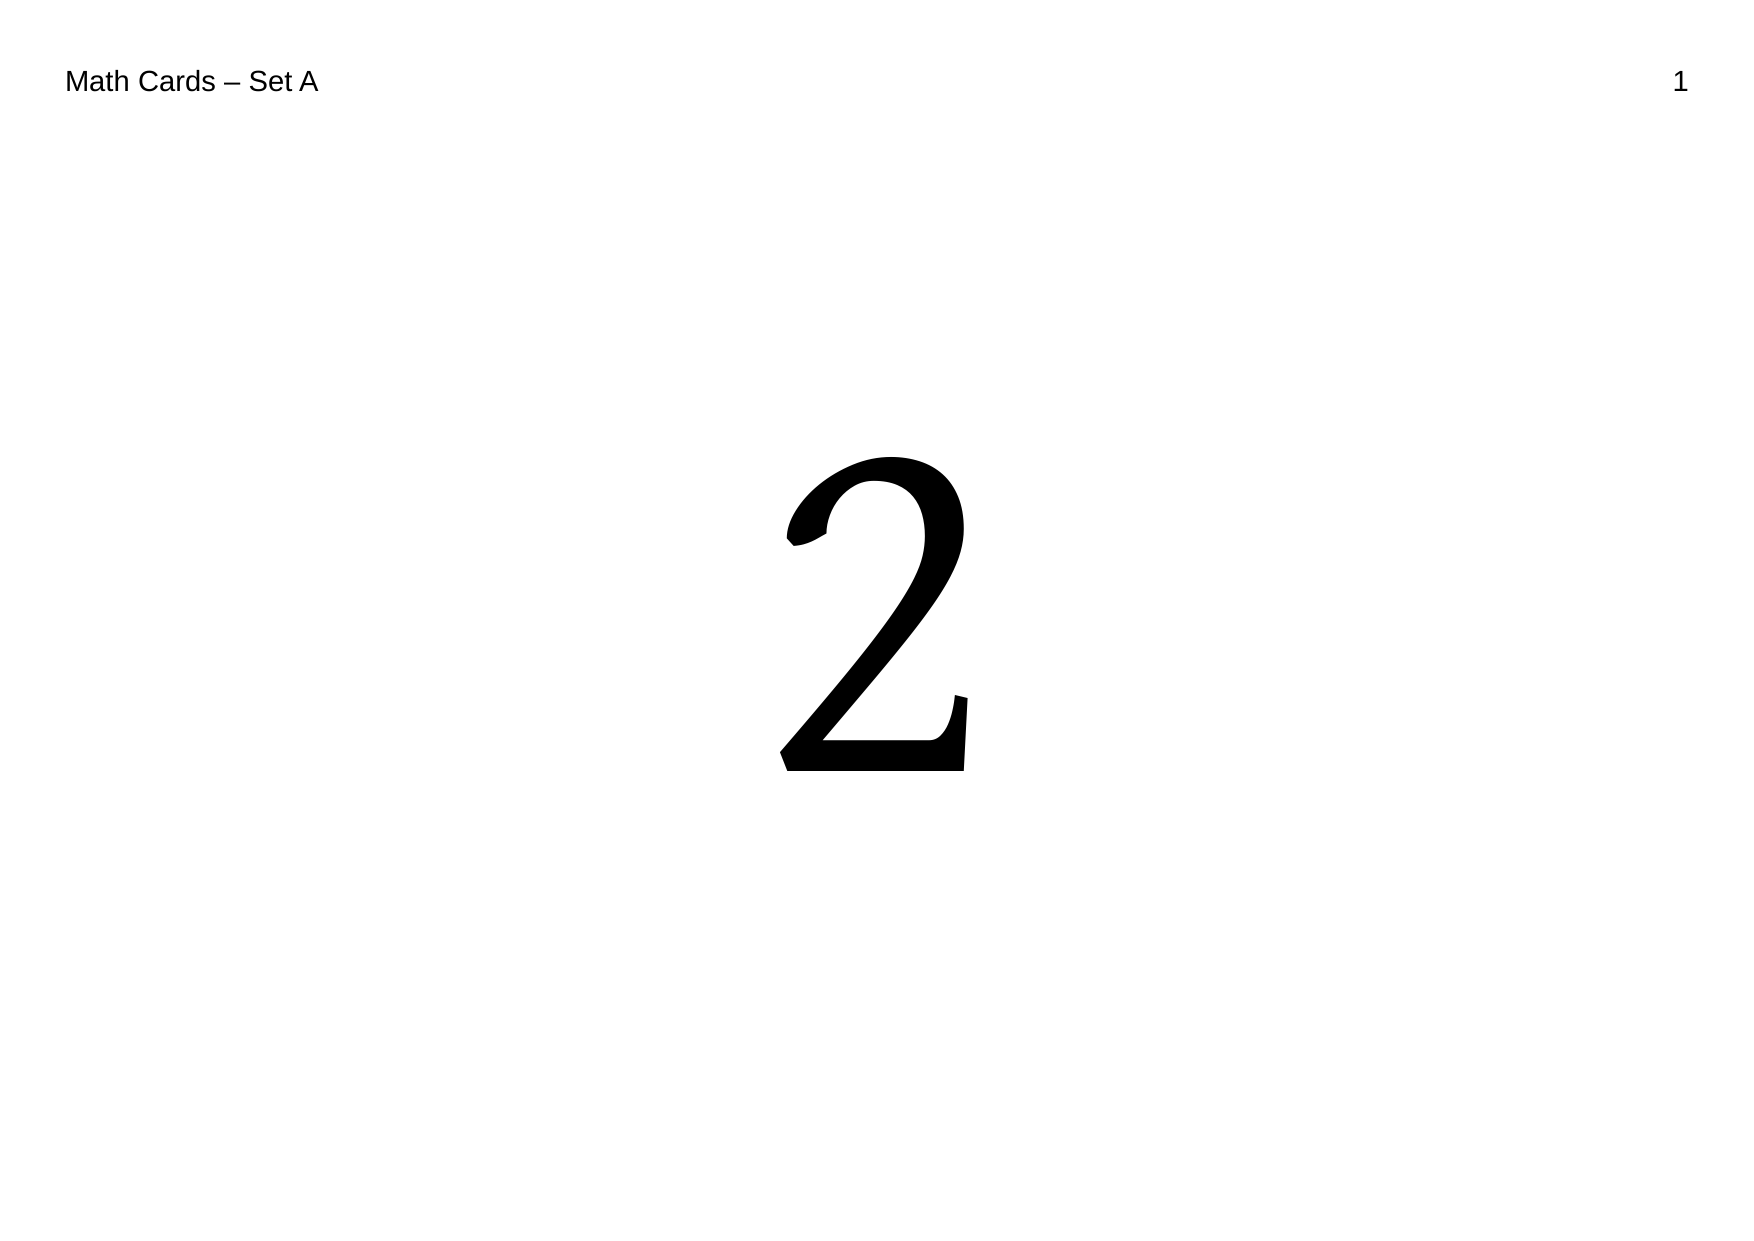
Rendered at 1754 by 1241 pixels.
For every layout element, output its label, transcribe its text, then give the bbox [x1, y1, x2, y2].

text_box 1 [1666, 59, 1695, 104]
text_box 2 [748, 318, 1006, 922]
text_box Math Cards – Set A [59, 59, 326, 104]
